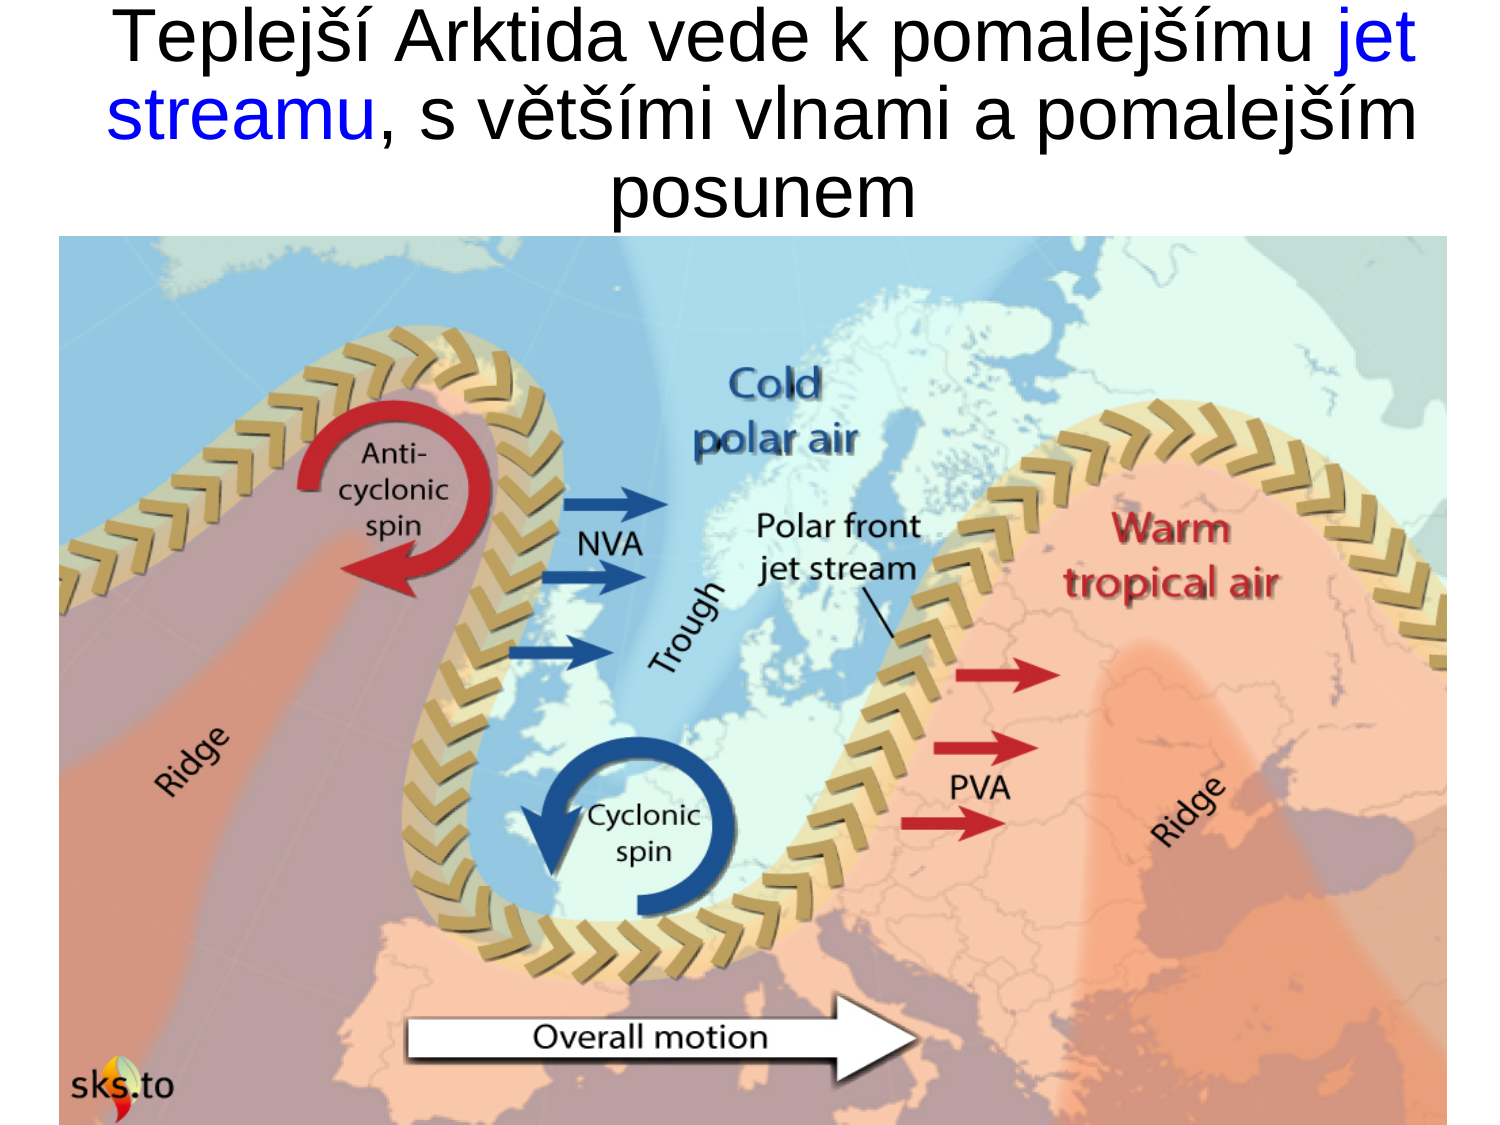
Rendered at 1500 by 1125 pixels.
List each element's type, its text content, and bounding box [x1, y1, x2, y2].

title Teplejší Arktida vede k pomalejšímu jet streamu, s většími vlnami a pomalejším posunem [88, 0, 1439, 236]
picture [59, 236, 1447, 1125]
